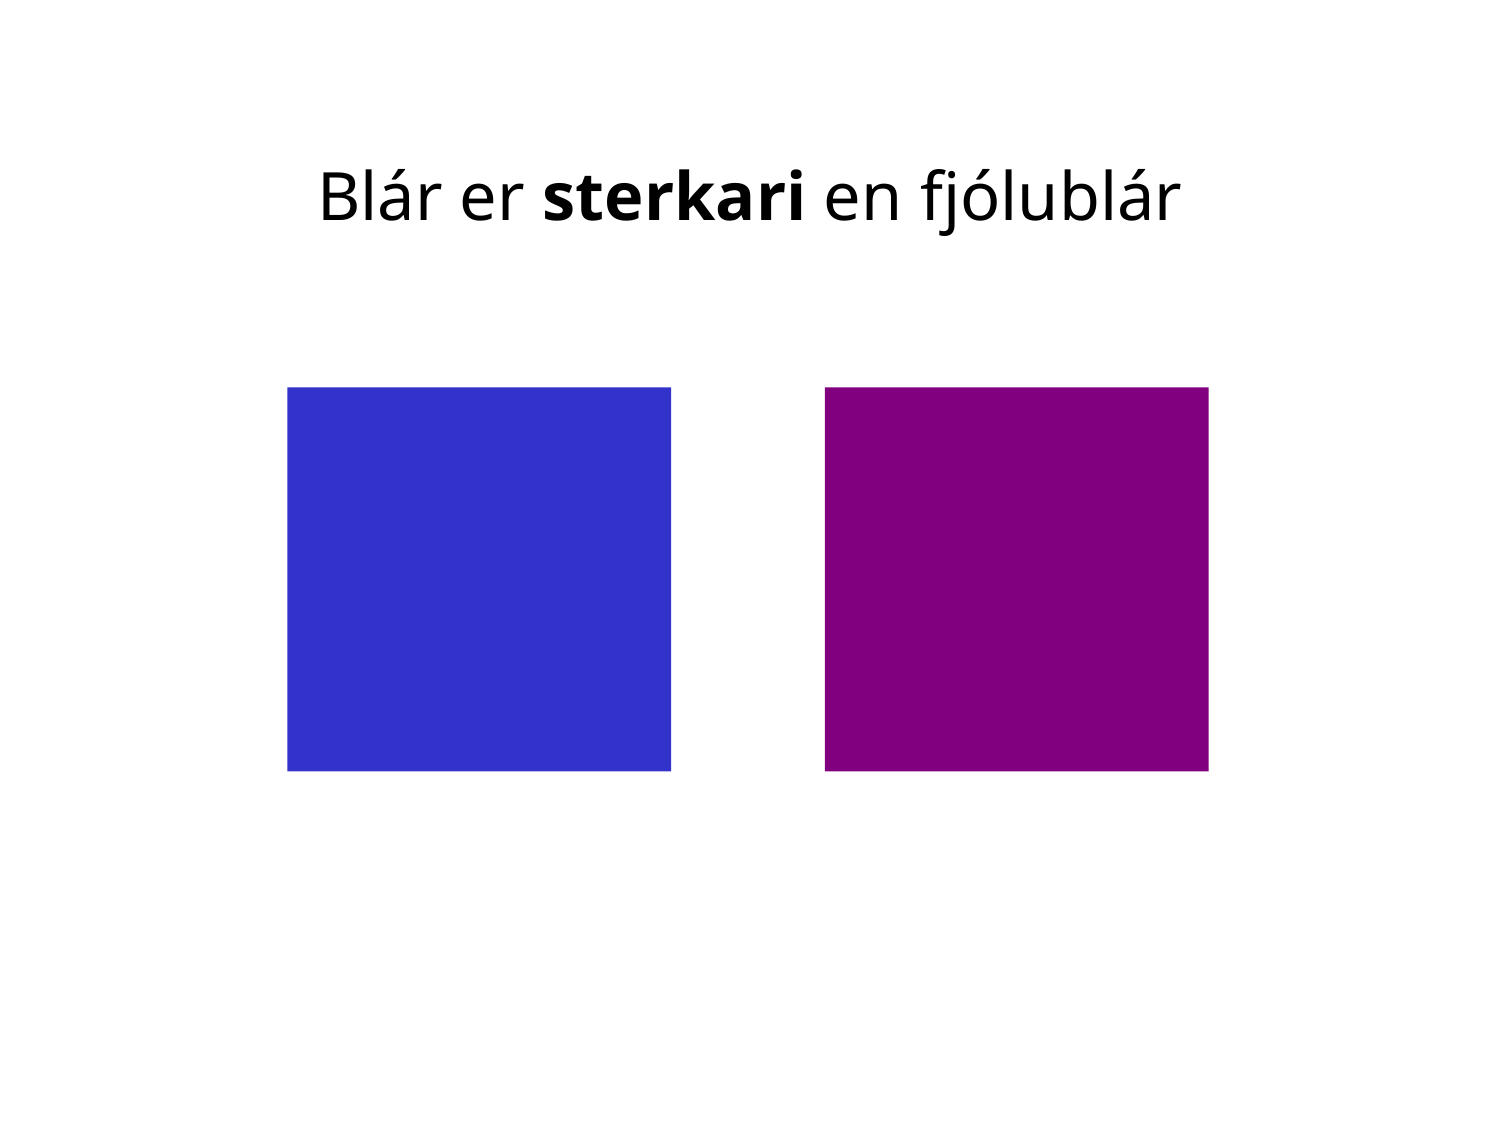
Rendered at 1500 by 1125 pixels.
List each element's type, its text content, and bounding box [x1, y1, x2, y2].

text_box [287, 387, 672, 772]
text_box [824, 387, 1209, 772]
title Blár er sterkari en fjólublár [112, 99, 1388, 288]
